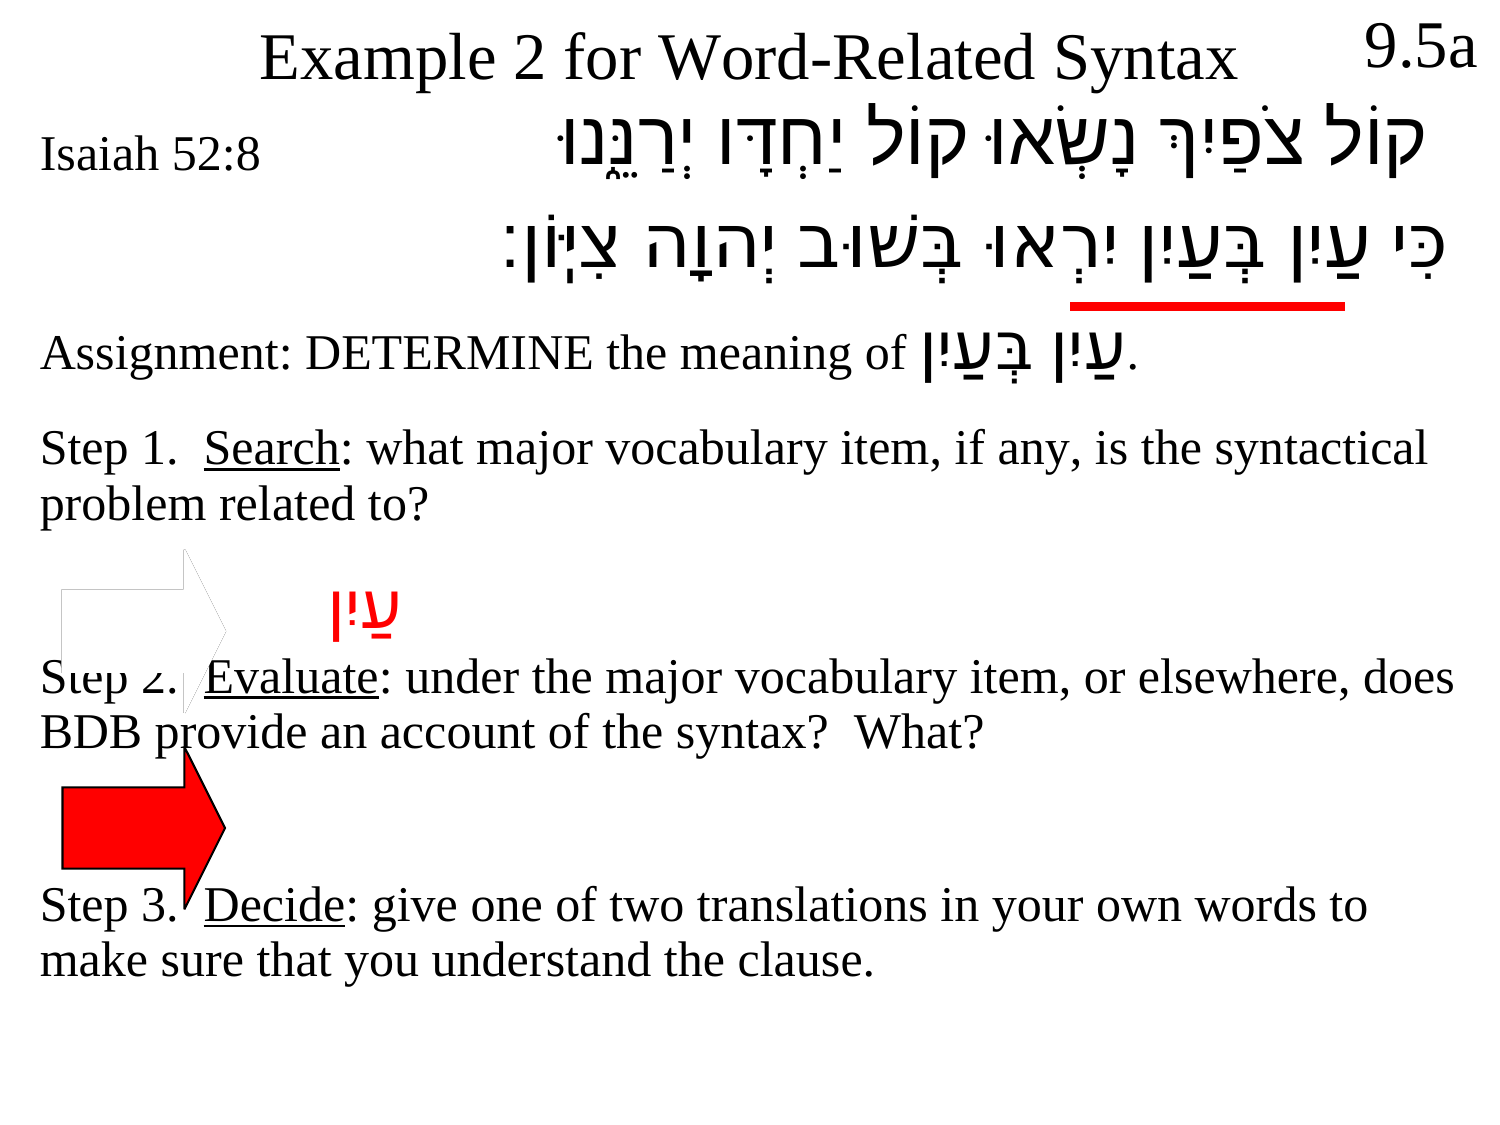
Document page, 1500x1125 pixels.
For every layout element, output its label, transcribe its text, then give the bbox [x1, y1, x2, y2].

text_box Example 2 for Word-Related Syntax Isaiah 52:8 Assignment: DETERMINE the meaning of עַיִן בְּעַיִן. Step 1. Search: what major vocabulary item, if any, is the syntactical problem related to? Step 2. Evaluate: under the major vocabulary item, or elsewhere, does BDB provide an account of the syntax? What? Step 3. Decide: give one of two translations in your own words to make sure that you understand the clause. [24, 12, 1476, 996]
text_box 9.5a [1350, 0, 1500, 90]
text_box עַיִן [312, 549, 763, 657]
text_box [62, 746, 226, 910]
text_box קוֹל צֹפַיִךְ נָשְׂאוּ קוֹל יַחְדָּו יְרַנֵּ֑נוּ כִּי עַיִן בְּעַיִן יִרְאוּ בְּשׁוּב יְהוָה צִיּֽוֹן׃ [225, 77, 1463, 407]
text_box [62, 549, 226, 713]
